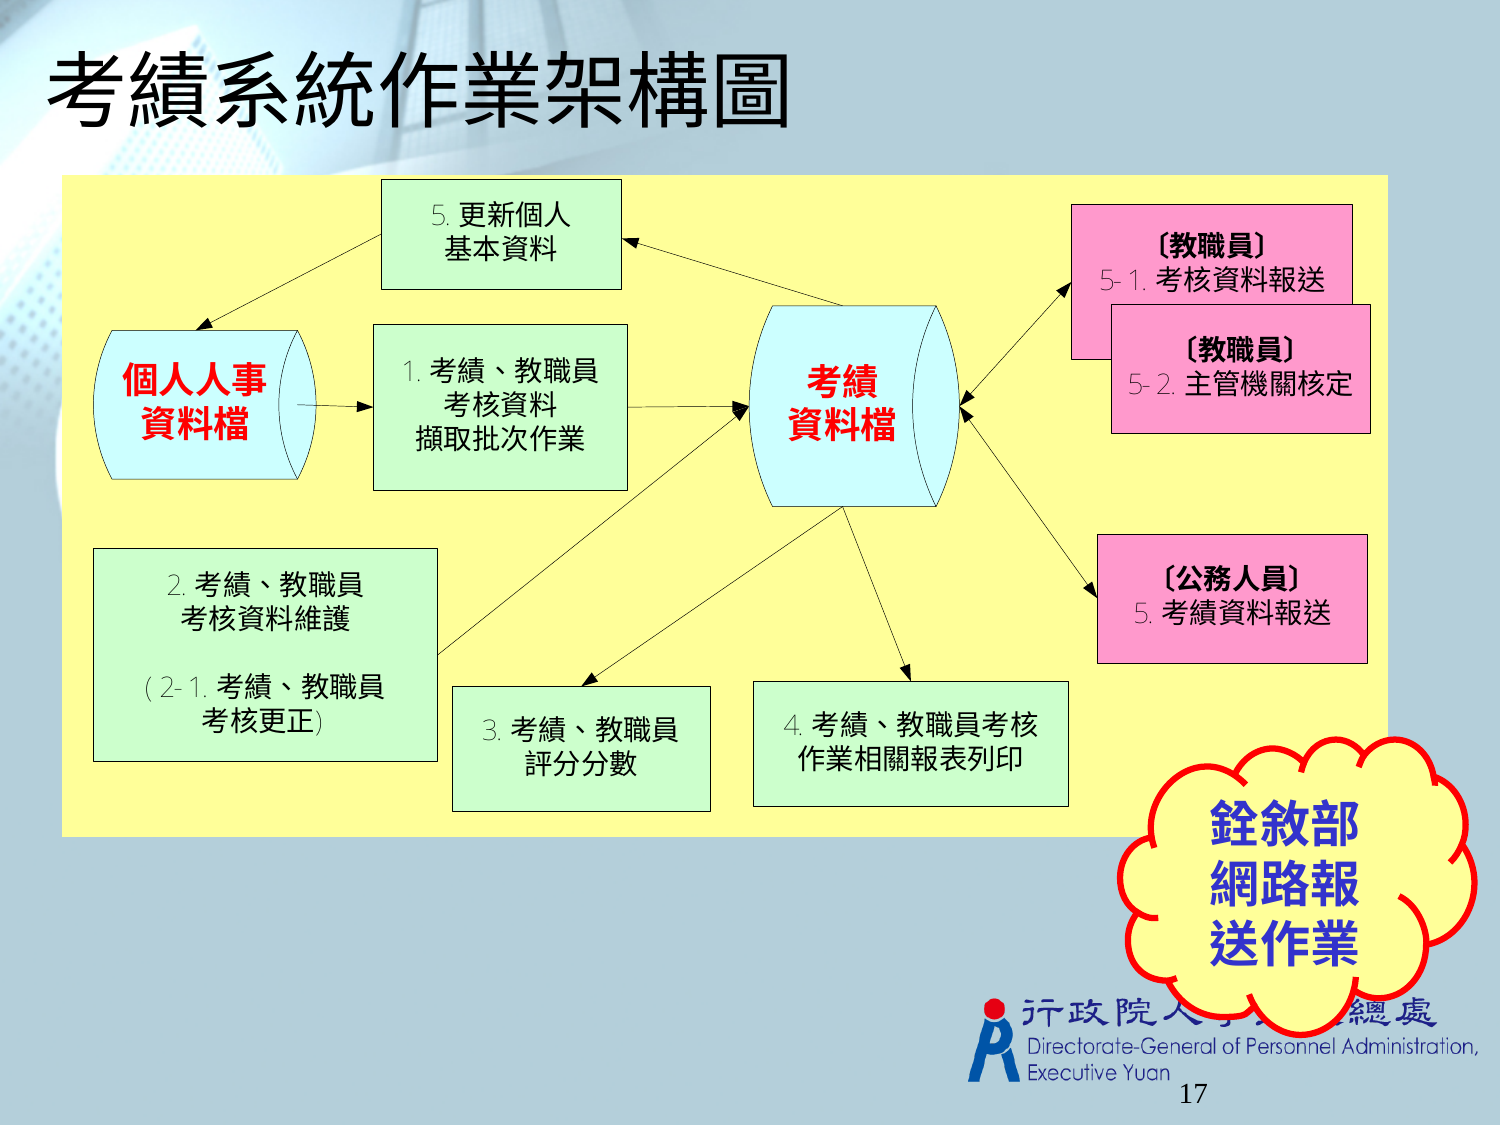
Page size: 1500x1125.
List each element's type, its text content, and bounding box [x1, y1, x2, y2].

text_box 銓敘部 網路報 送作業 [1120, 739, 1475, 1035]
chart [62, 175, 1388, 838]
text_box [1163, 1066, 1477, 1125]
text_box 考績系統作業架構圖 [29, 31, 1467, 144]
